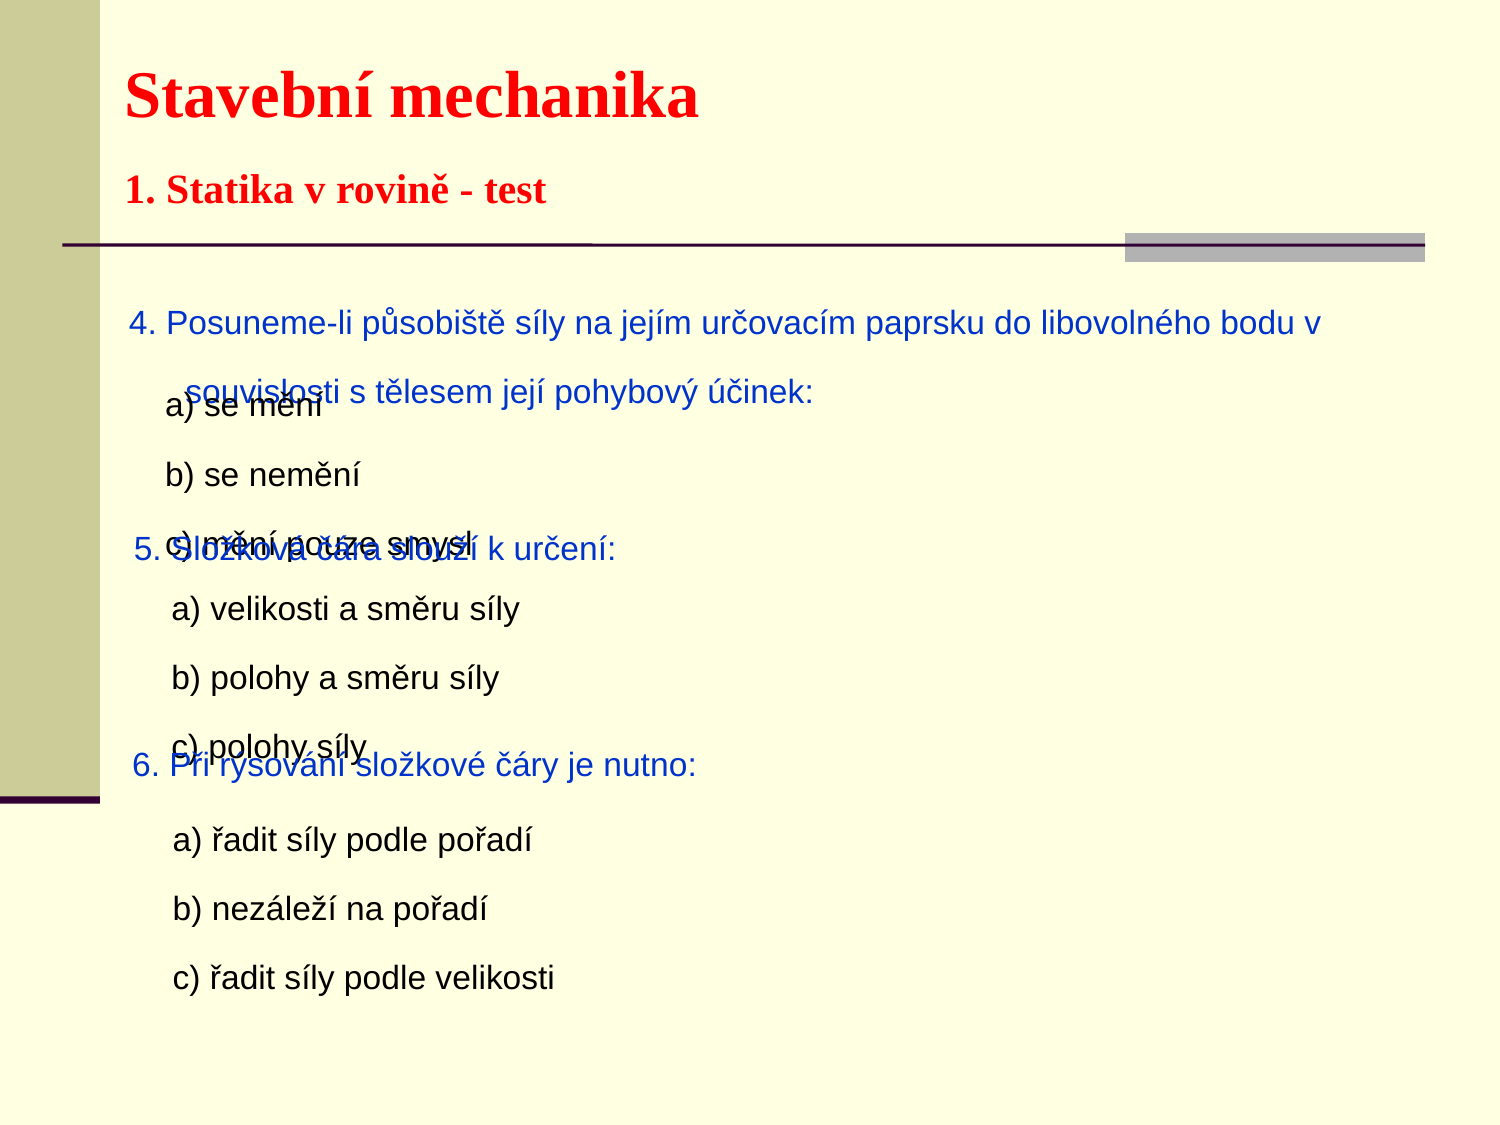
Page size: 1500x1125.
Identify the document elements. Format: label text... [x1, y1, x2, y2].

text_box Stavební mechanika [109, 43, 730, 134]
text_box a) velikosti a směru síly b) polohy a směru síly c) polohy síly [156, 549, 1024, 706]
text_box 1. Statika v rovině - test [109, 134, 1384, 239]
text_box 4. Posuneme-li působiště síly na jejím určovacím paprsku do libovolného bodu v souvislosti s tělesem její pohybový účinek: [114, 264, 1377, 360]
text_box a) se mění b) se nemění c) mění pouze smysl [150, 346, 1018, 490]
text_box 6. Při rýsování složkové čáry je nutno: [117, 706, 1380, 762]
text_box a) řadit síly podle pořadí b) nezáleží na pořadí c) řadit síly podle velikosti [157, 781, 1025, 957]
text_box 5. Složková čára slouží k určení: [118, 490, 1382, 546]
